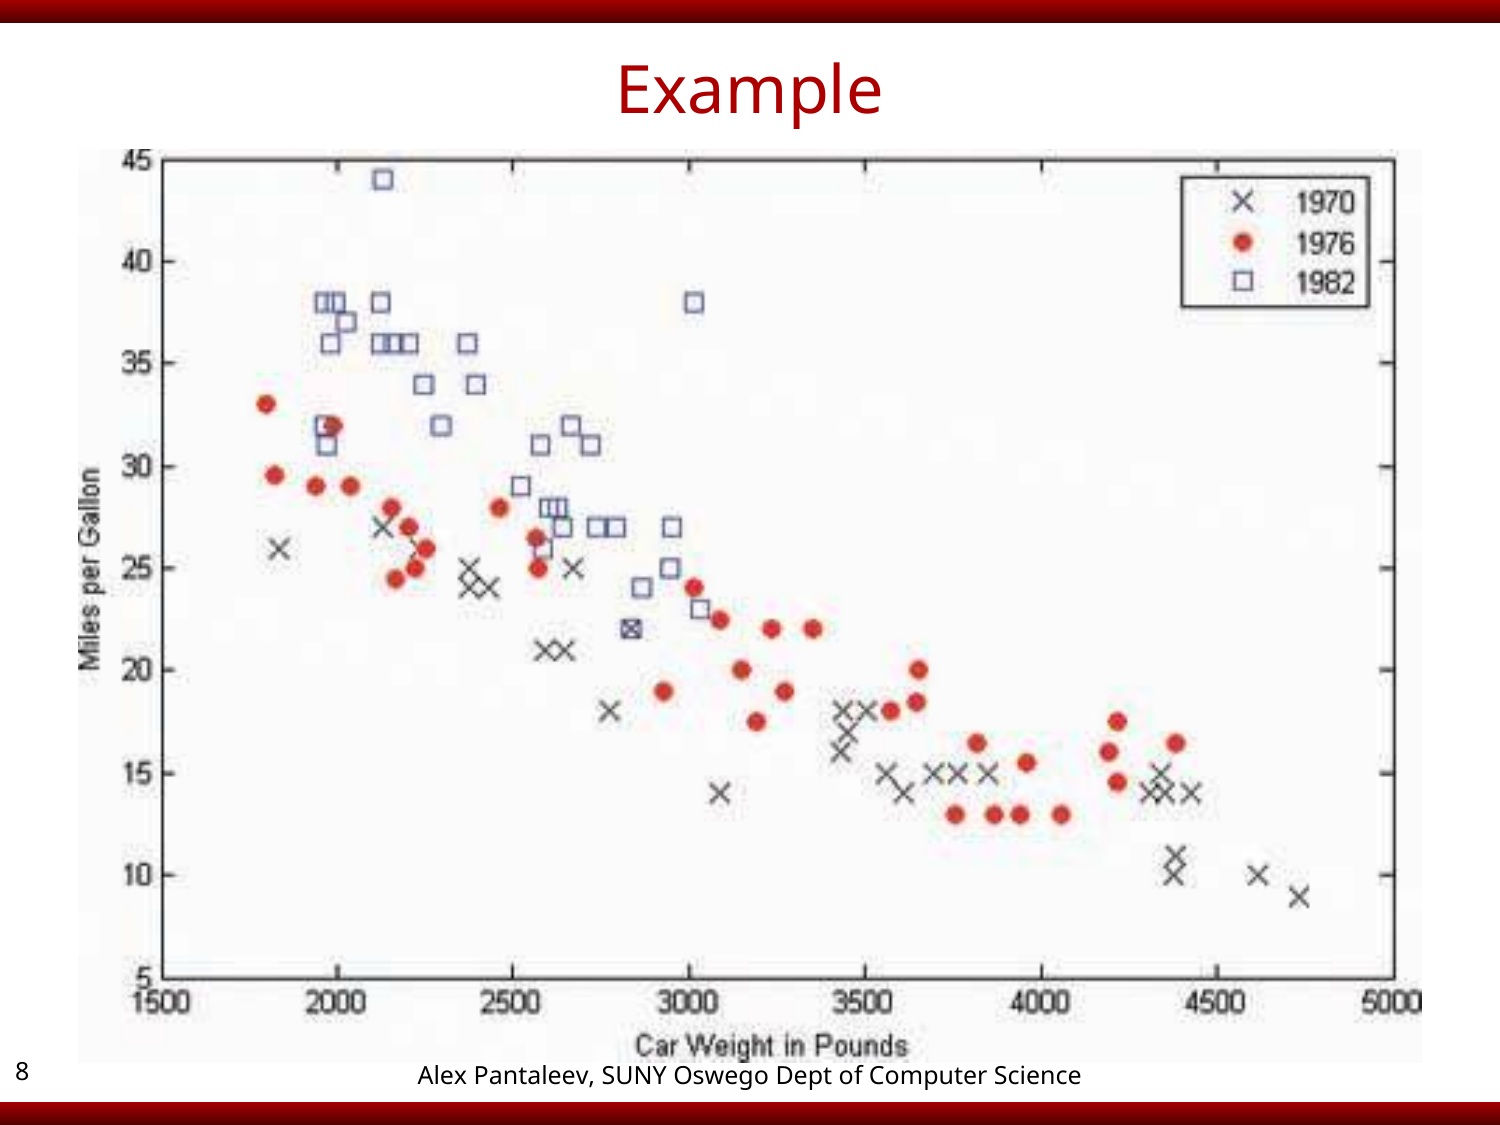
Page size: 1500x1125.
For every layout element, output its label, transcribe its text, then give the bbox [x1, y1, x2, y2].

title Example [0, 32, 1500, 143]
picture [78, 149, 1422, 1063]
